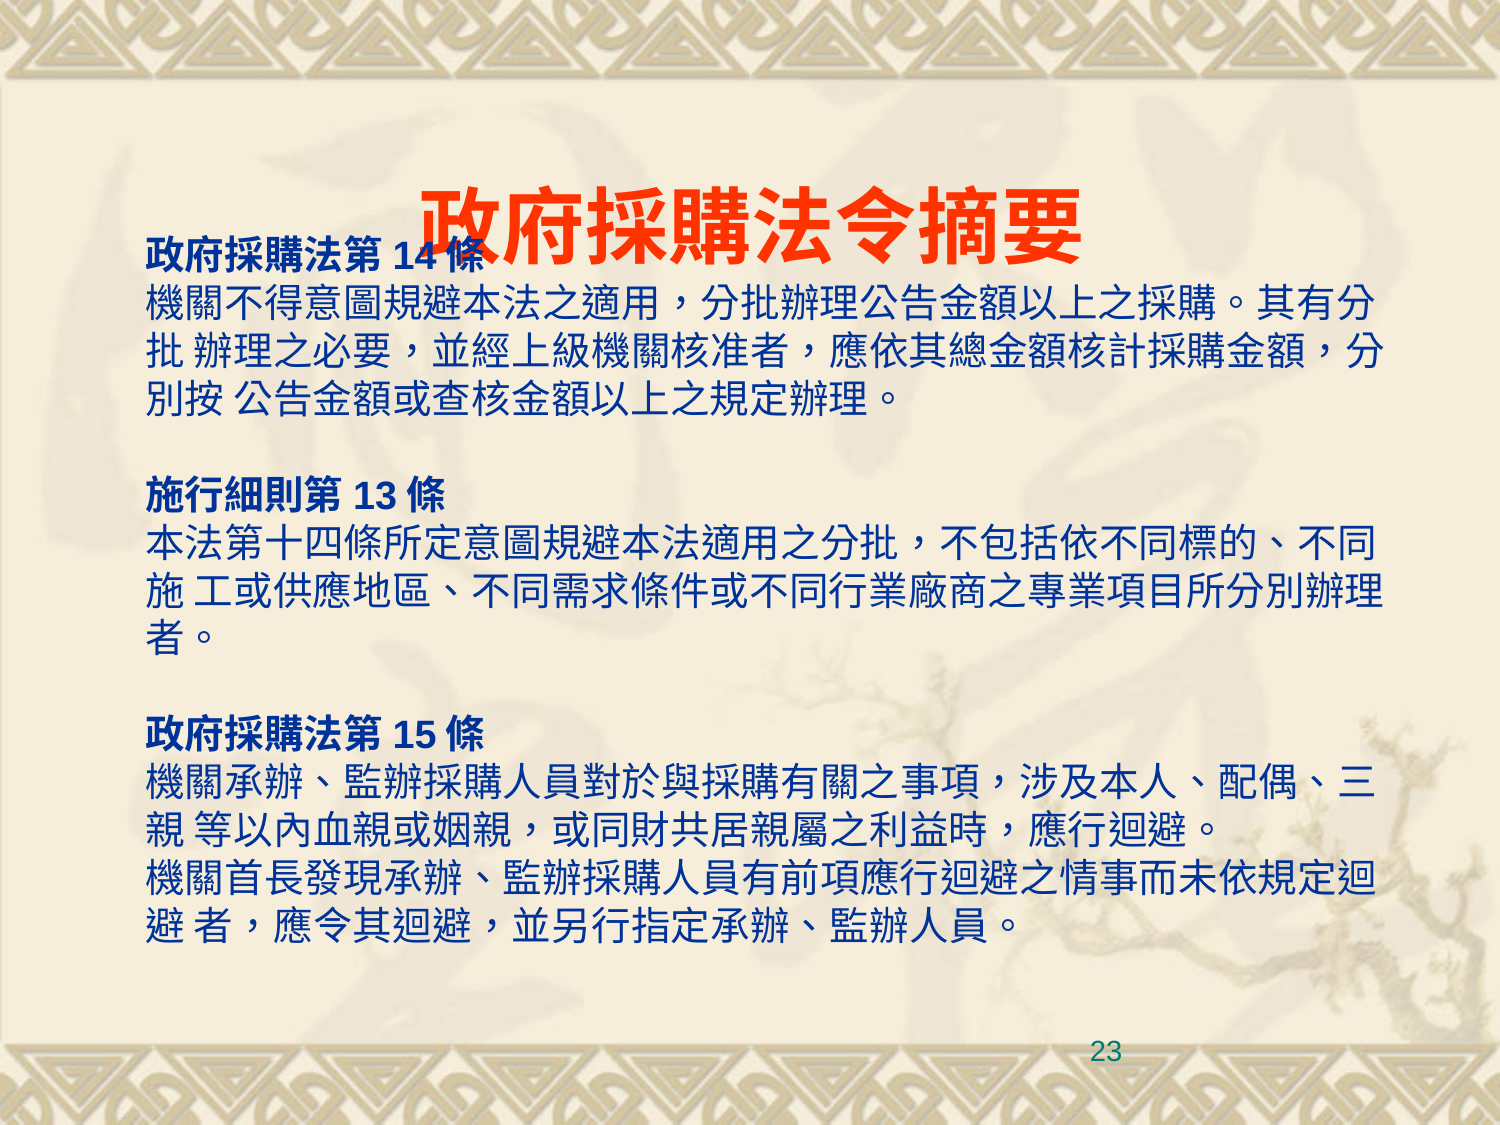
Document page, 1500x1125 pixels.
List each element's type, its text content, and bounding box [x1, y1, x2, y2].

text_box [1074, 1024, 1451, 1103]
list 政府採購法第14條 機關不得意圖規避本法之適用，分批辦理公告金額以上之採購。其有分 批 辦理之必要，並經上級機關核准者，應依其總金額核計採購金額，分 別按 公告金額或查核金額以上之規定辦理。 施行細則第13條 本法第十四條所定意圖規避本法適用之分批，不包括依不同標的、不同 施 工或供應地區、不同需求條件或不同行業廠商之專業項目所分別辦理 者。 政府採購法第15條 機關承辦、監辦採購人員對於與採購有關之事項，涉及本人、配偶、三 親 等以內血親或姻親，或同財共居親屬之利益時，應行迴避。 機關首長發現承辦、監辦採購人員有前項應行迴避之情事而未依規定迴 避 者，應令其迴避，並另行指定承辦、監辦人員。 [76, 231, 1427, 1024]
title 政府採購法令摘要 [53, 66, 1451, 176]
